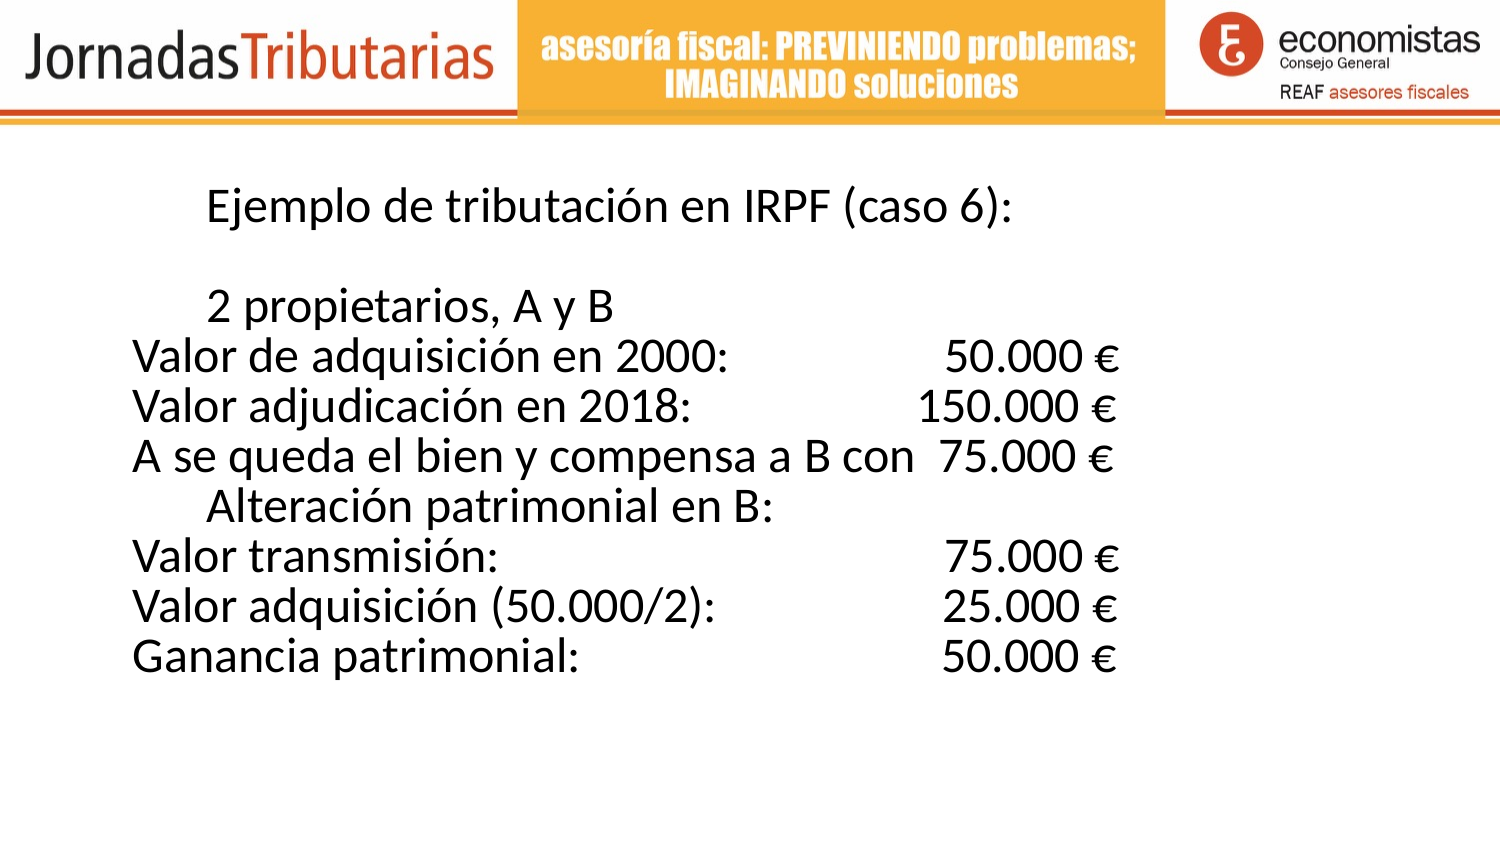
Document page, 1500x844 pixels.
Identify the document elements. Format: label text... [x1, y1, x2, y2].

picture [0, 0, 1500, 129]
text_box Ejemplo de tributación en IRPF (caso 6): 2 propietarios, A y B Valor de adquisición en 2000: 50.000 € Valor adjudicación en 2018: 150.000 € A se queda el bien y compensa a B con 75.000 € Alteración patrimonial en B: Valor transmisión: 75.000 € Valor adquisición (50.000/2): 25.000 € Ganancia patrimonial: 50.000 € [118, 177, 1388, 803]
